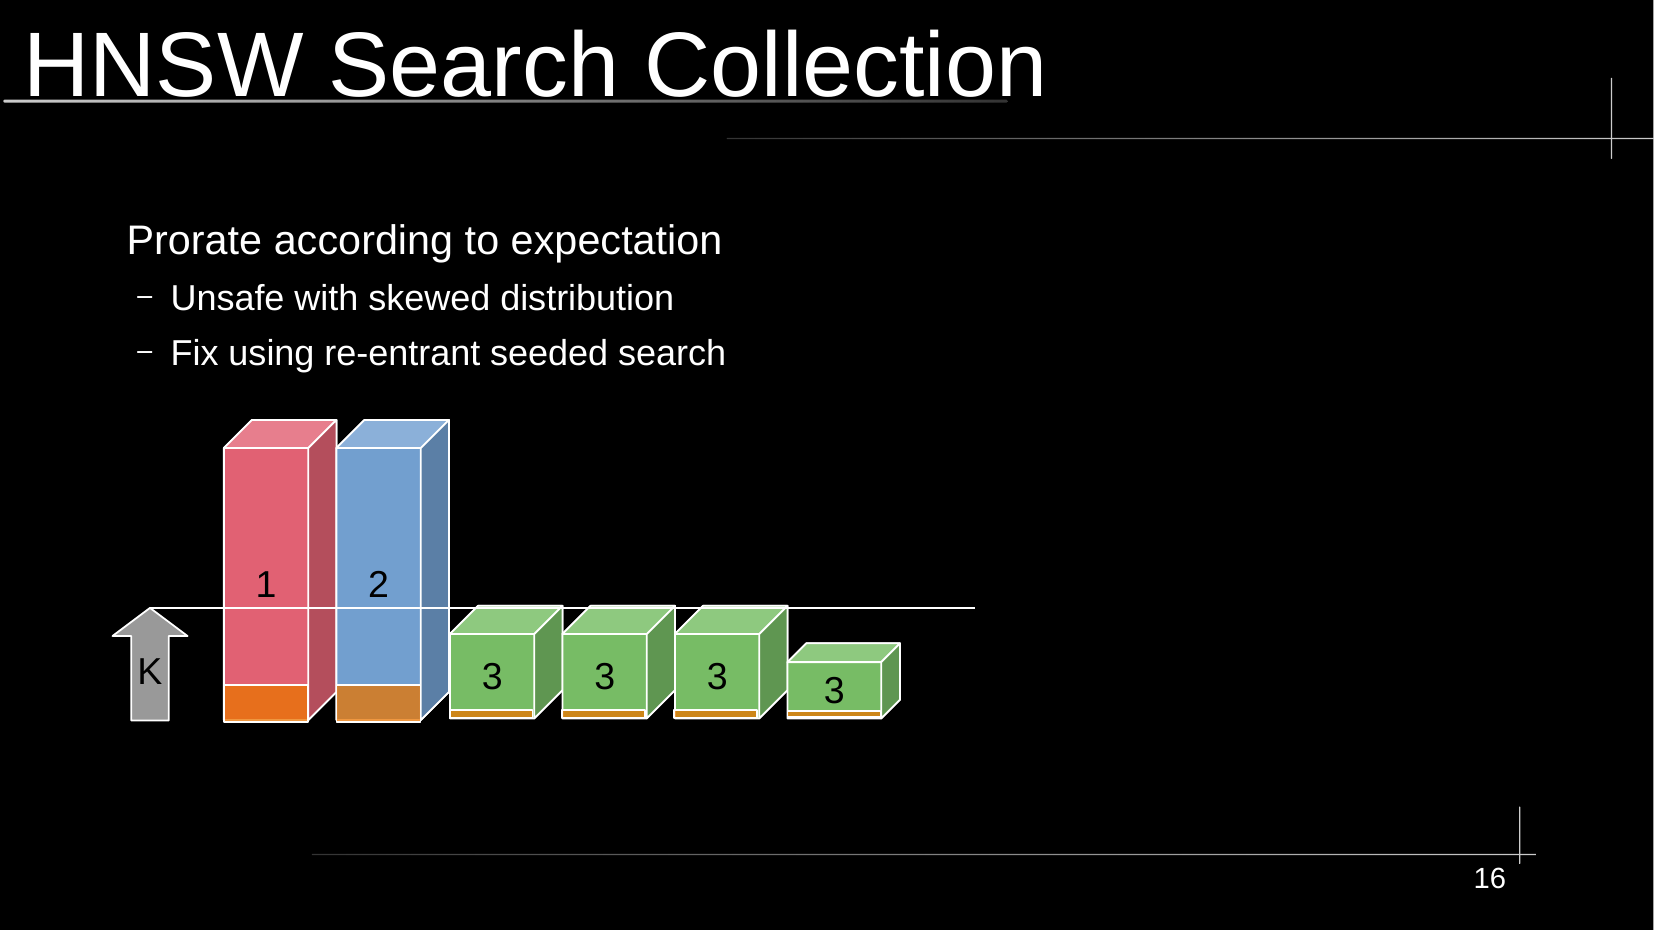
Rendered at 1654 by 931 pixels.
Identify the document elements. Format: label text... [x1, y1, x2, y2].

title HNSW Search Collection [23, 11, 1589, 119]
text_box 3 [787, 663, 881, 710]
text_box 3 [449, 634, 534, 719]
text_box 3 [562, 634, 646, 719]
text_box K [112, 607, 188, 721]
text_box [787, 710, 881, 717]
text_box 1 [223, 449, 308, 607]
text_box [562, 710, 645, 718]
text_box [336, 684, 421, 723]
text_box 1 [223, 609, 308, 684]
text_box [449, 710, 533, 718]
text_box 2 [336, 449, 420, 607]
text_box 2 [336, 609, 420, 684]
list Prorate according to expectation Unsafe with skewed distribution Fix using re-entrant seeded search [82, 217, 1538, 376]
text_box 3 [674, 634, 759, 719]
text_box [223, 684, 308, 723]
text_box [674, 710, 757, 718]
